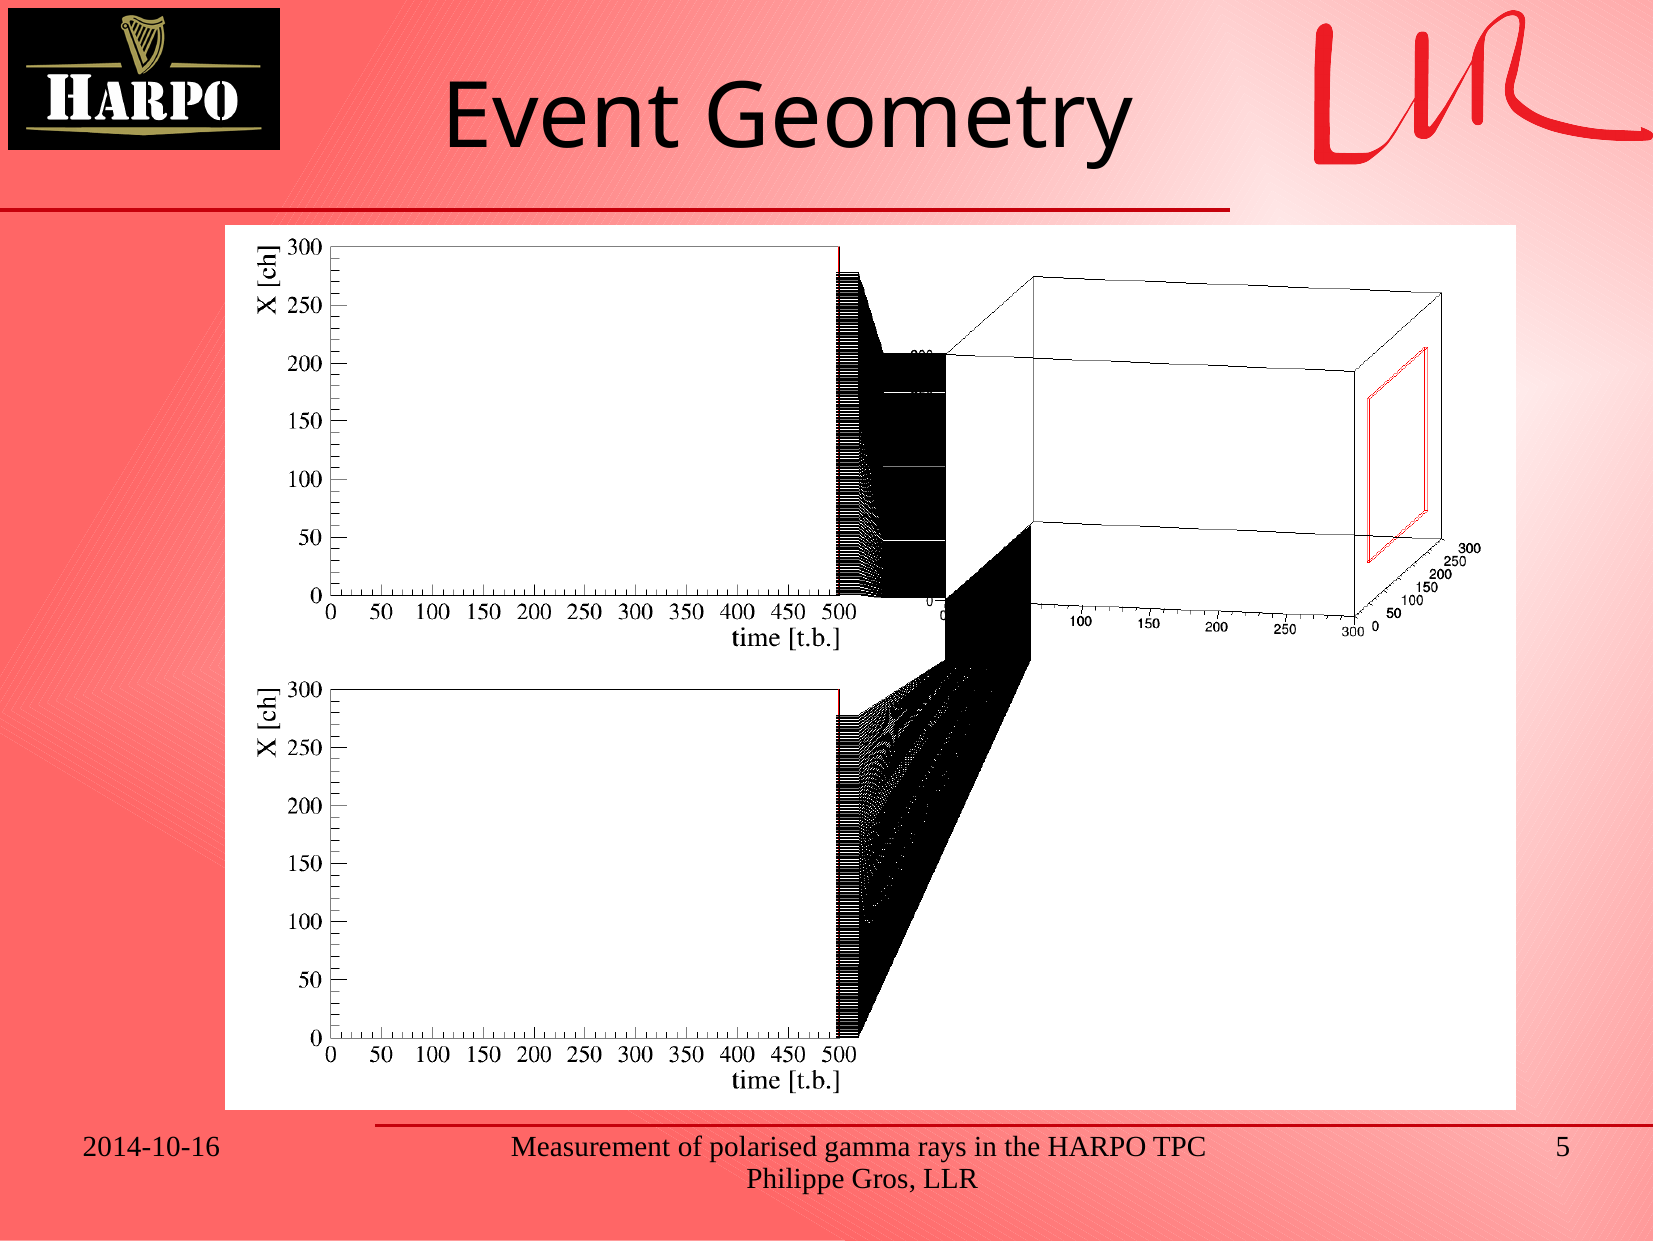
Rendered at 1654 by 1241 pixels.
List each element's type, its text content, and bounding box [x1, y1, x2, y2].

picture [1314, 10, 1653, 165]
picture [8, 8, 280, 150]
picture [225, 225, 1516, 1111]
title Event Geometry [285, 15, 1291, 211]
